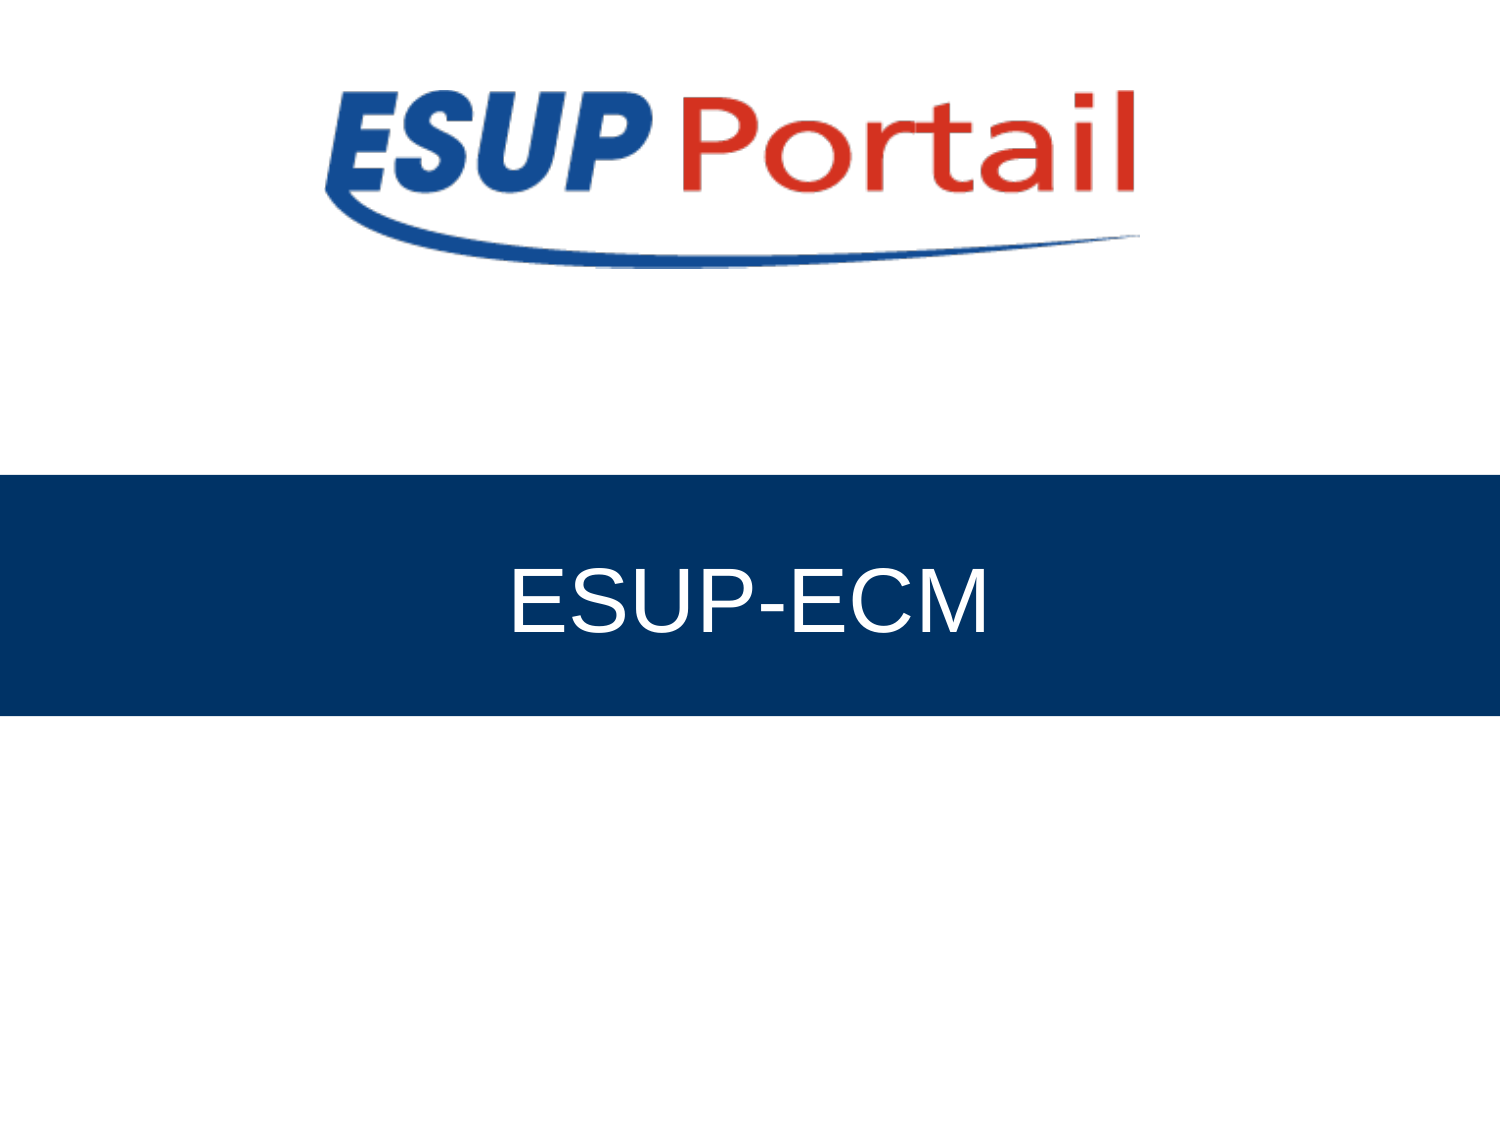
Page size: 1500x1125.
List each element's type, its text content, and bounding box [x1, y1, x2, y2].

title ESUP-ECM [0, 474, 1500, 717]
picture [324, 90, 1140, 269]
